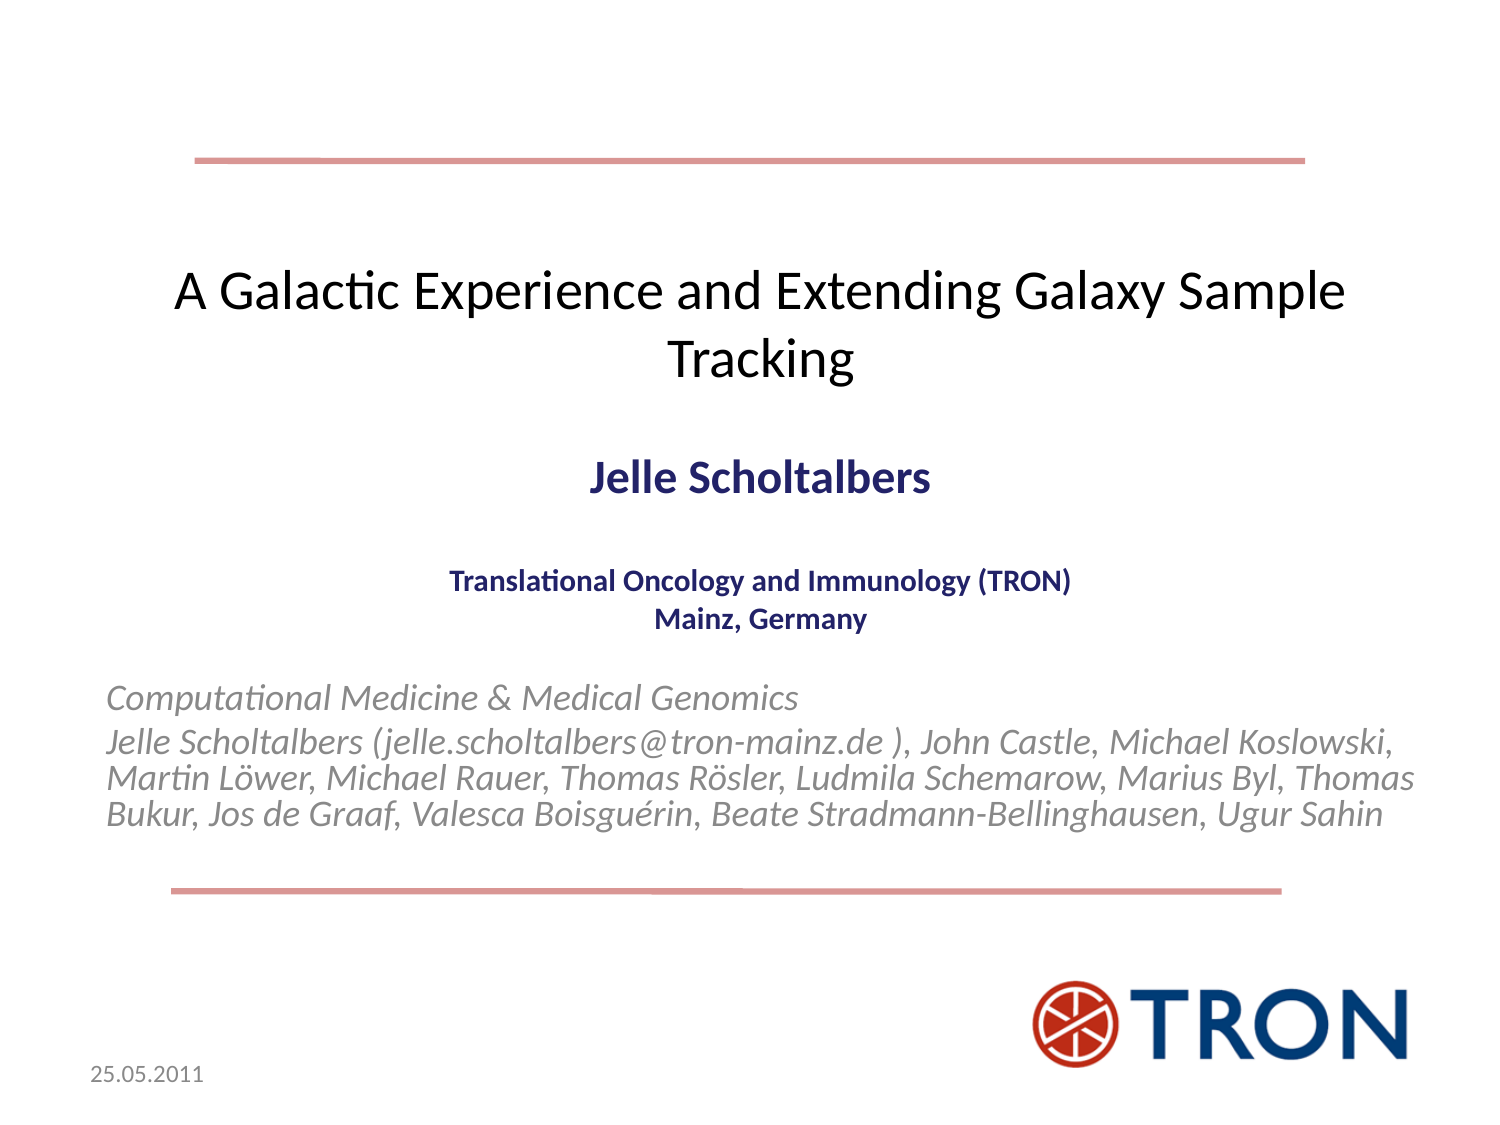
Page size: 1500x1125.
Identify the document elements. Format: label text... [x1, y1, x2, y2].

text_box 25.05.2011 [75, 1042, 426, 1103]
picture [1009, 979, 1412, 1069]
text_box A Galactic Experience and Extending Galaxy Sample Tracking Jelle Scholtalbers Translational Oncology and Immunology (TRON) Mainz, Germany Computational Medicine & Medical Genomics Jelle Scholtalbers (jelle.scholtalbers@tron-mainz.de ), John Castle, Michael Koslowski, Martin Löwer, Michael Rauer, Thomas Rösler, Ludmila Schemarow, Marius Byl, Thomas Bukur, Jos de Graaf, Valesca Boisguérin, Beate Stradmann-Bellinghausen, Ugur Sahin [91, 176, 1454, 841]
